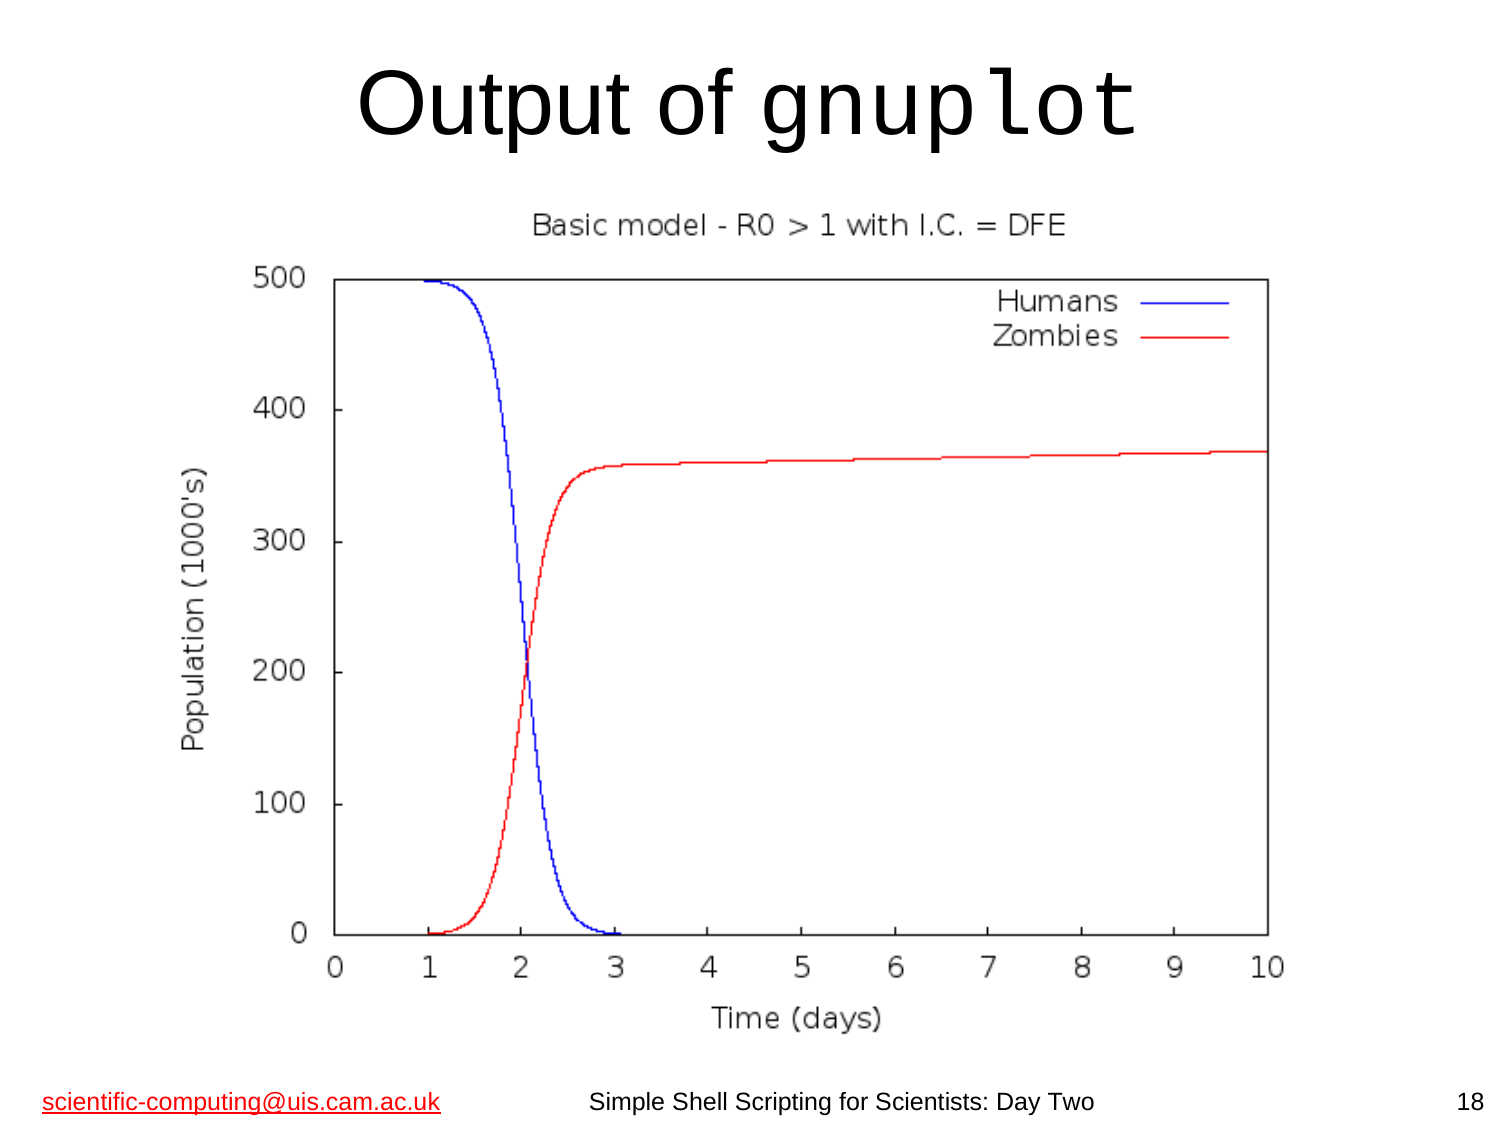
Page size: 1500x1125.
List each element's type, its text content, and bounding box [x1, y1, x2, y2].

title Output of gnuplot [76, 43, 1424, 170]
picture [171, 176, 1329, 1045]
